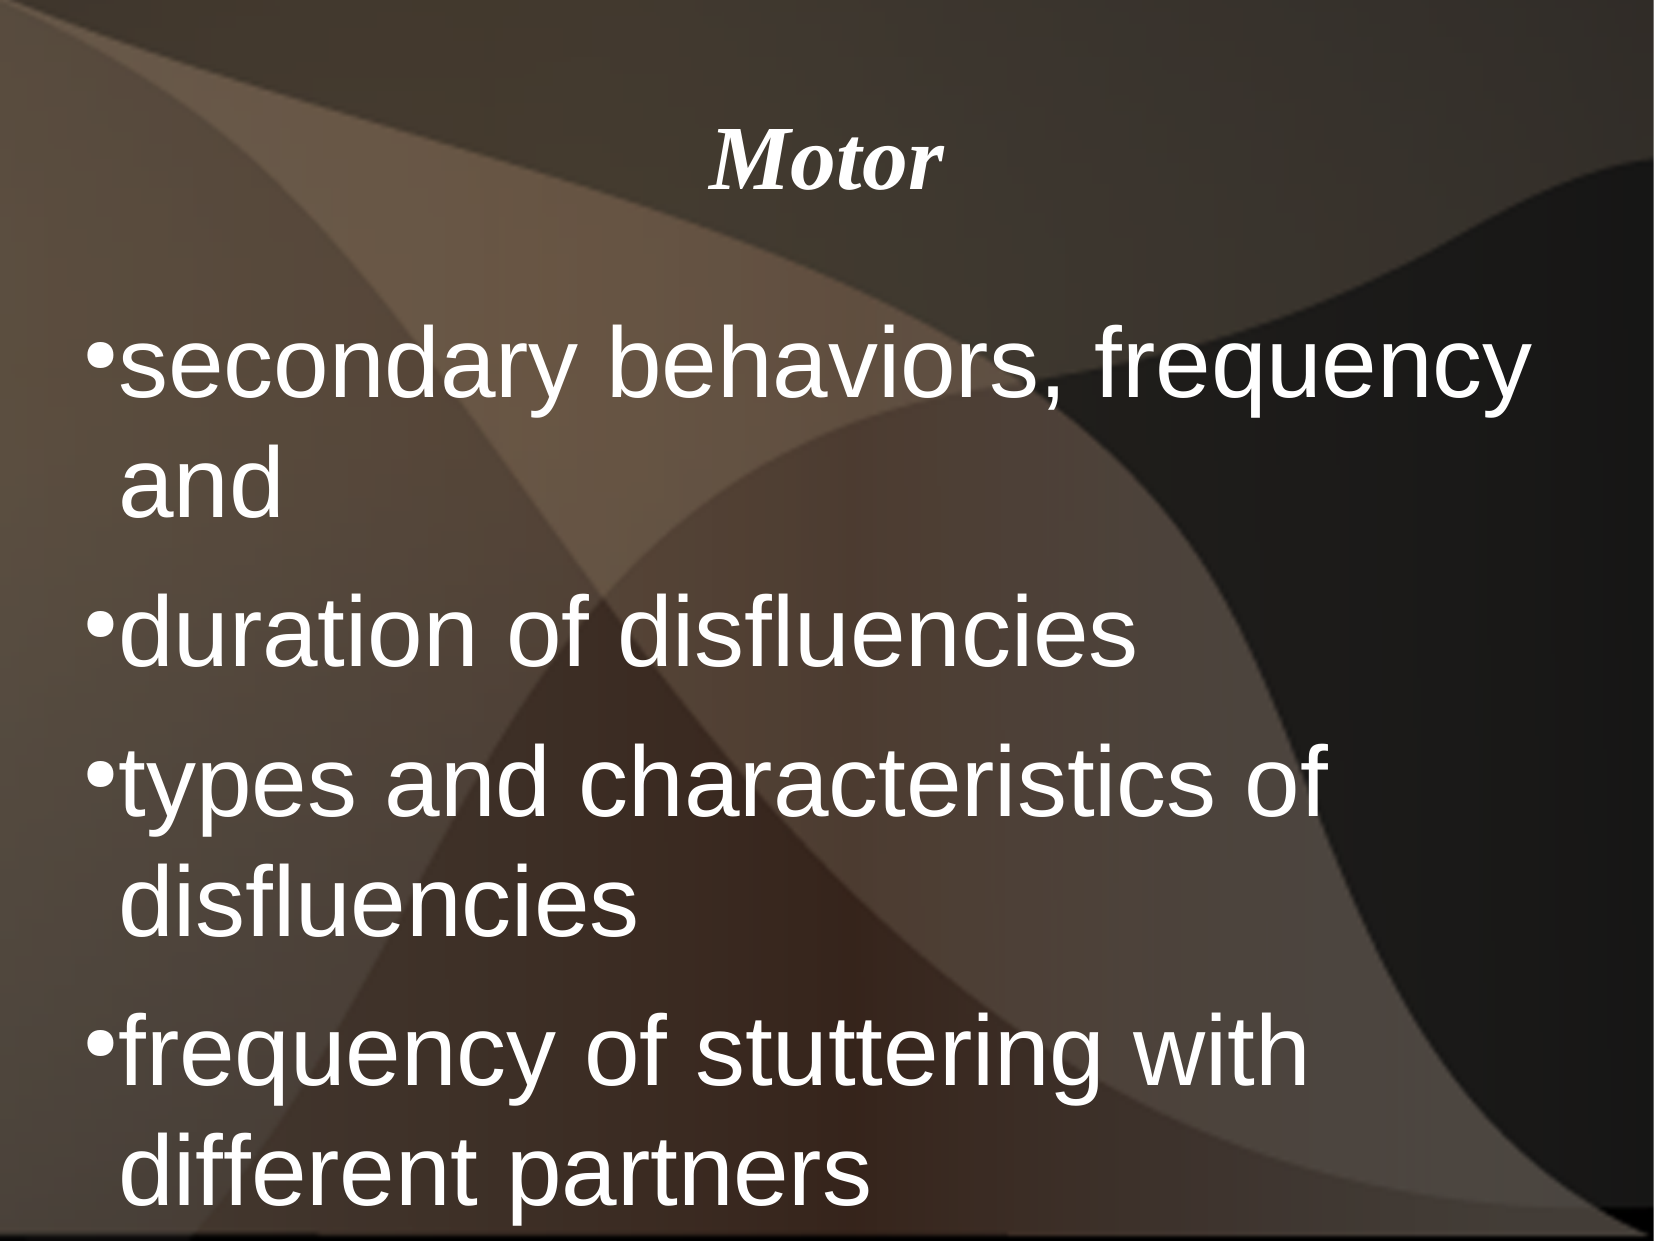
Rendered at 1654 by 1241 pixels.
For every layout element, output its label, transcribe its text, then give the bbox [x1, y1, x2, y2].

title Motor [82, 56, 1571, 250]
subtitle secondary behaviors, frequency and duration of disfluencies types and characteristics of disfluencies frequency of stuttering with different partners [82, 297, 1571, 1102]
